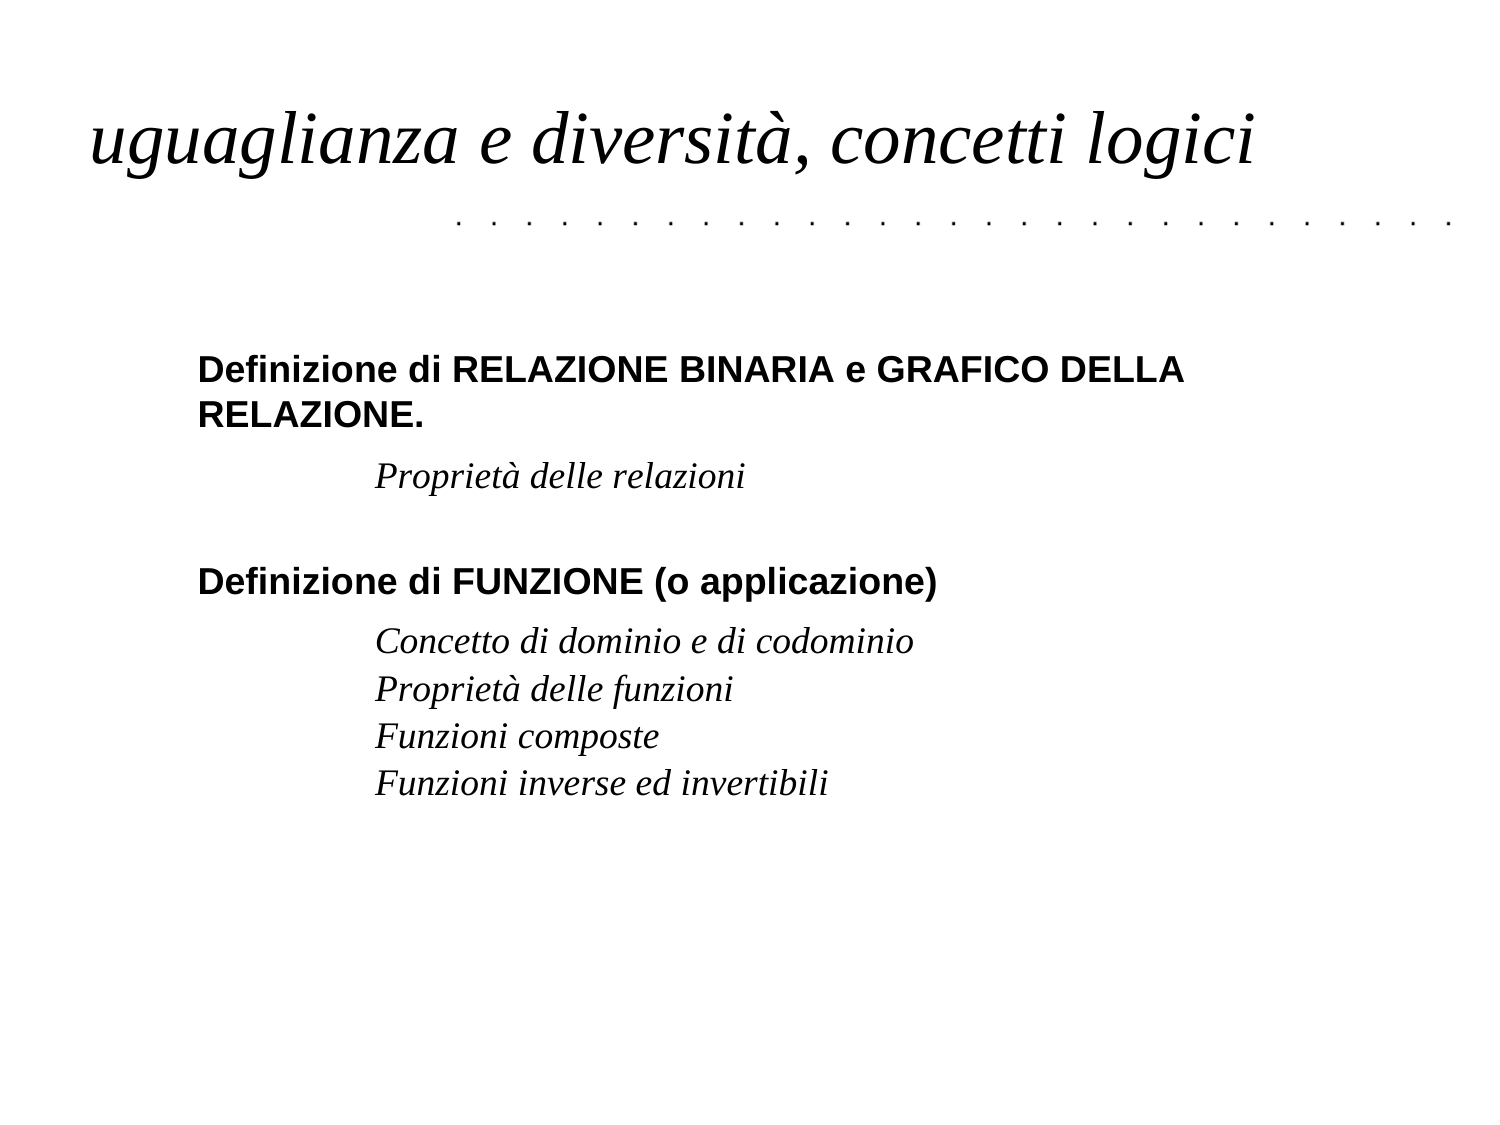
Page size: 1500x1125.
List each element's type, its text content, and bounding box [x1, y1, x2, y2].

picture [454, 215, 1464, 233]
text_box Proprietà delle relazioni [360, 443, 1317, 504]
text_box Concetto di dominio e di codominio [360, 608, 1317, 670]
text_box Funzioni composte [360, 703, 1093, 764]
text_box Definizione di FUNZIONE (o applicazione) [183, 549, 1341, 611]
title uguaglianza e diversità, concetti logici [75, 45, 1426, 233]
text_box Funzioni inverse ed invertibili [360, 764, 1093, 811]
text_box Proprietà delle funzioni [360, 670, 1093, 703]
text_box Definizione di RELAZIONE BINARIA e GRAFICO DELLA RELAZIONE. [183, 336, 1341, 443]
